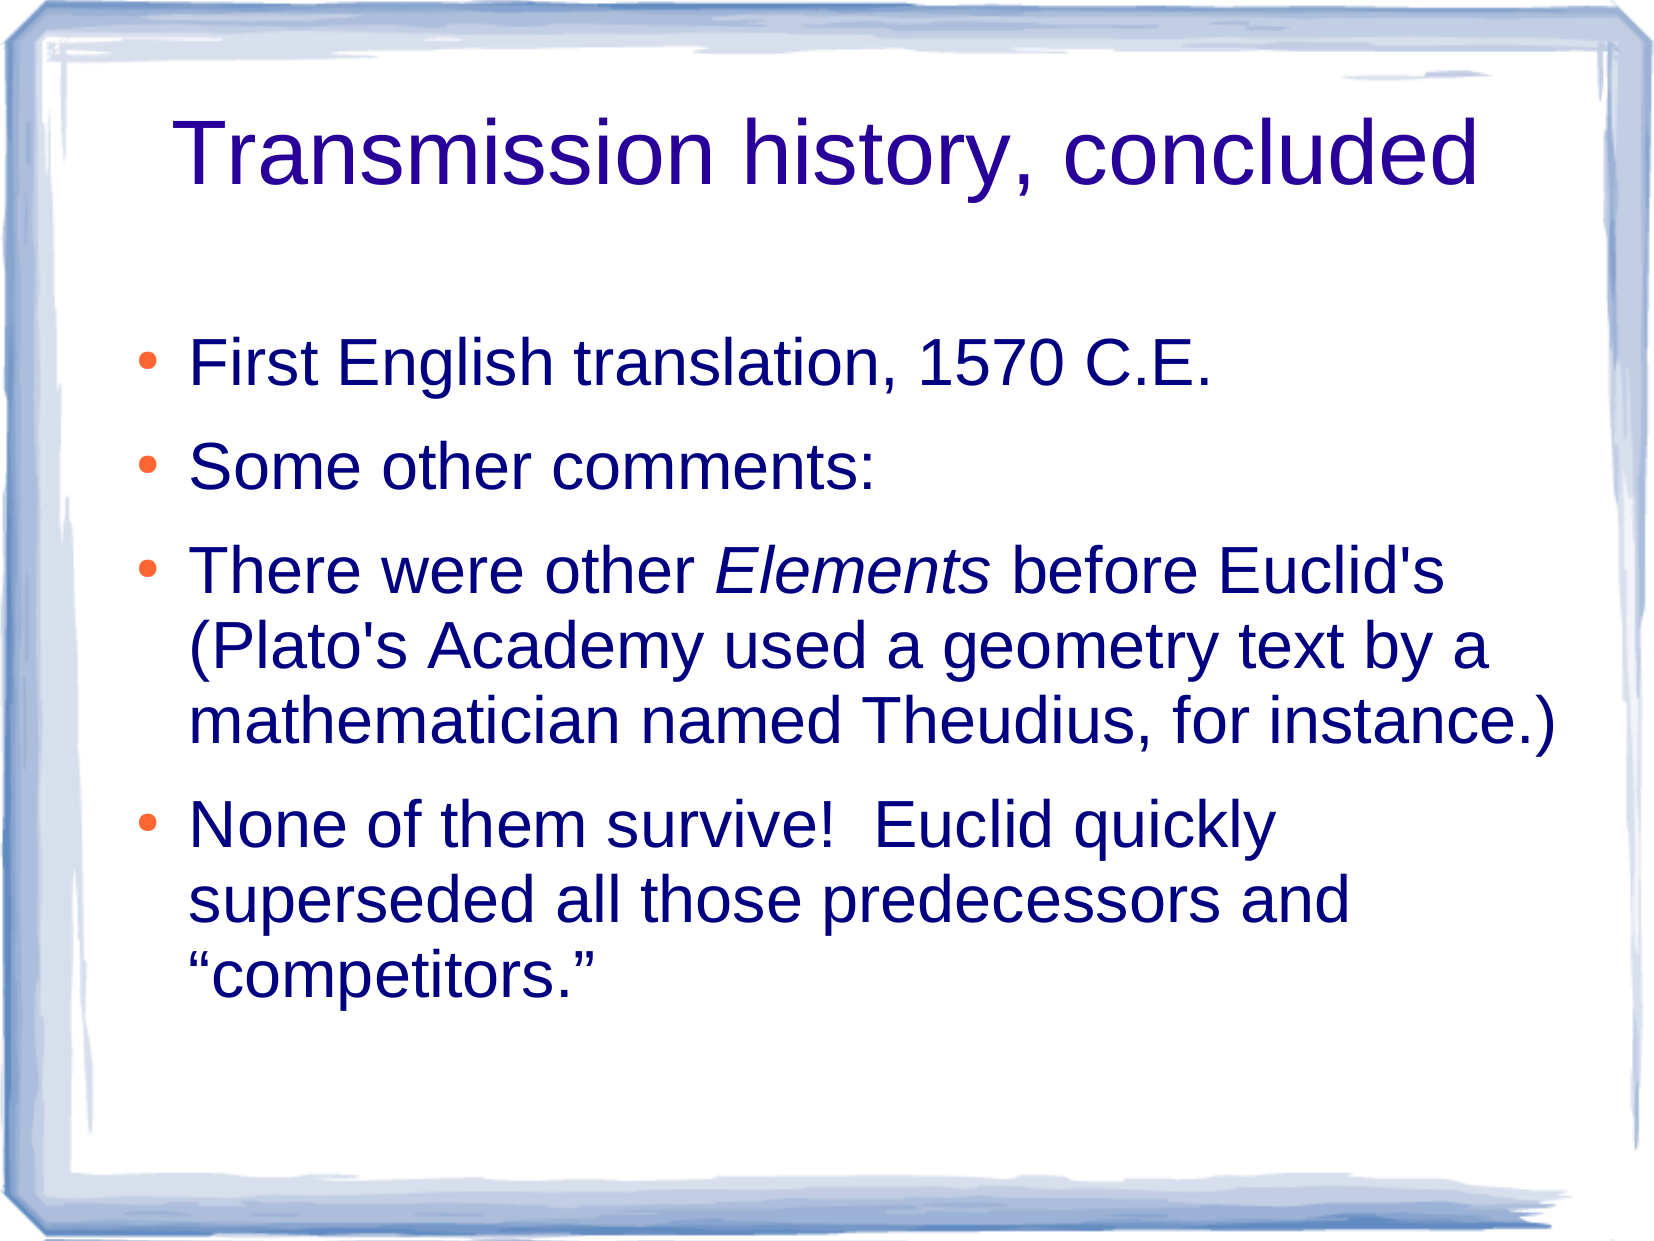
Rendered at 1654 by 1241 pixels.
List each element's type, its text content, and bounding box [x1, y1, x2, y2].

list First English translation, 1570 C.E. Some other comments: There were other Elements before Euclid's (Plato's Academy used a geometry text by a mathematician named Theudius, for instance.) None of them survive! Euclid quickly superseded all those predecessors and “competitors.” [118, 324, 1571, 1012]
picture [0, 0, 1654, 1241]
title Transmission history, concluded [82, 56, 1571, 250]
